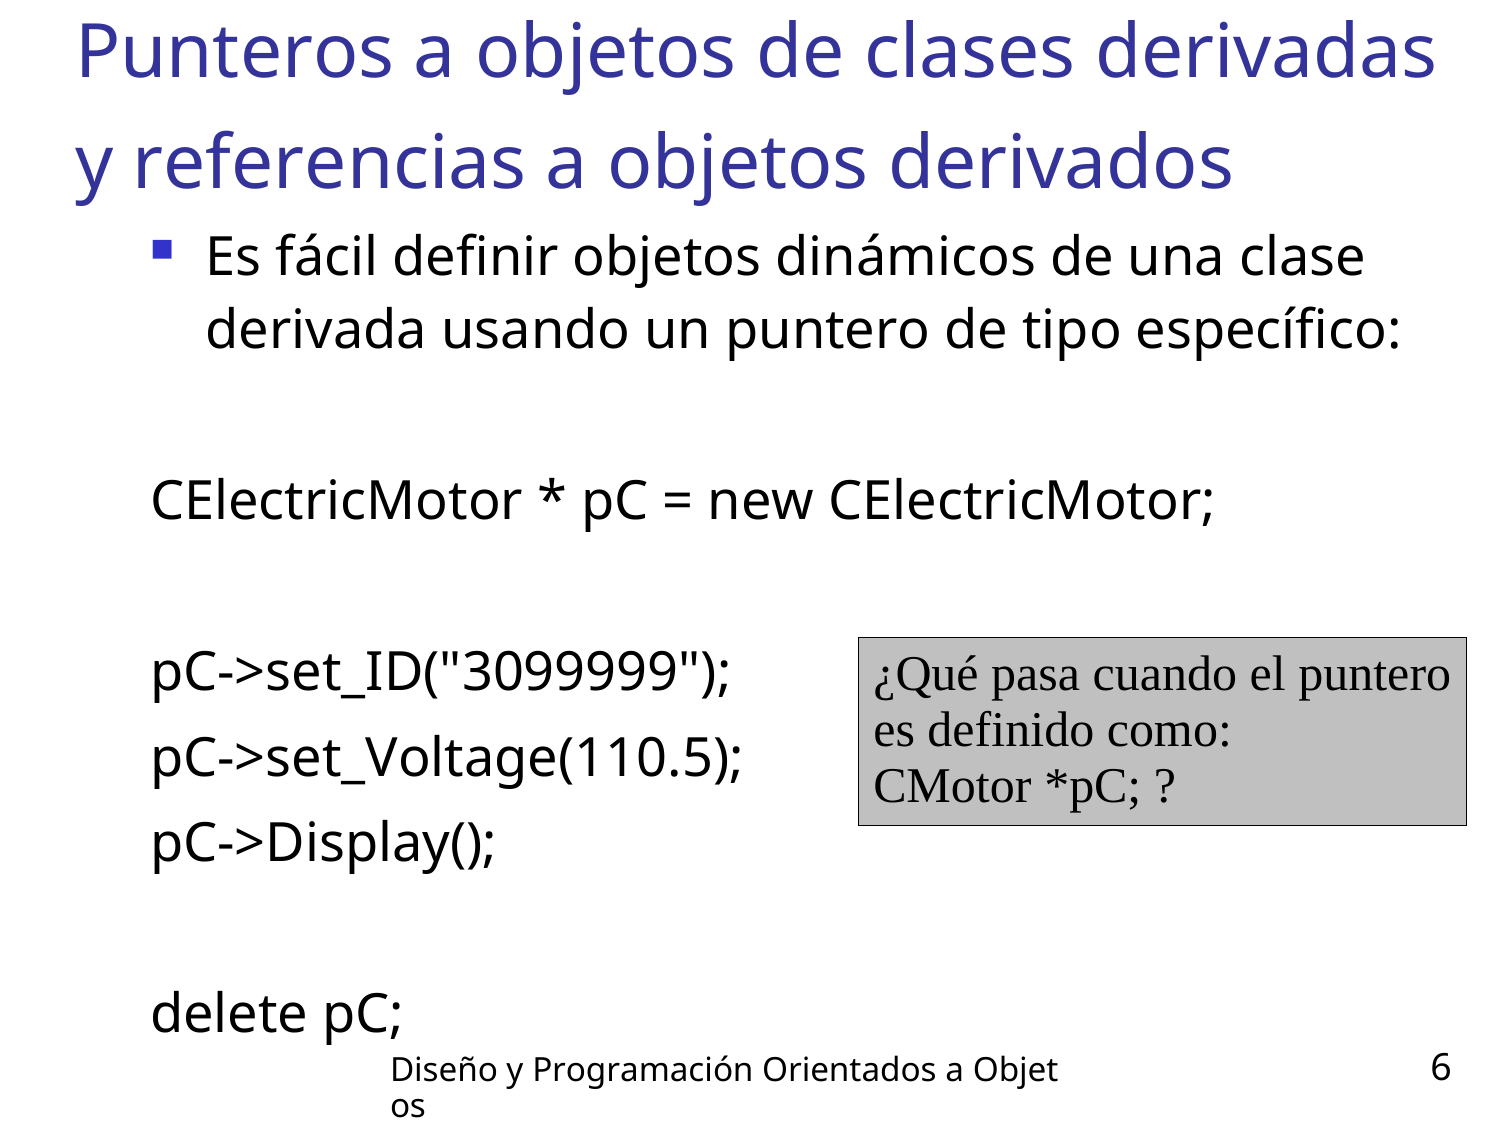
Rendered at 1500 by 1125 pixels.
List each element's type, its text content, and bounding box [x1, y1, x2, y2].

list Es fácil definir objetos dinámicos de una clase derivada usando un puntero de tipo específico: CElectricMotor * pC = new CElectricMotor; pC->set_ID("3099999"); pC->set_Voltage(110.5); pC->Display(); delete pC; [150, 217, 1462, 1043]
title Punteros a objetos de clases derivadas y referencias a objetos derivados [75, 13, 1466, 186]
text_box ¿Qué pasa cuando el puntero es definido como: CMotor *pC; ? [858, 637, 1467, 826]
